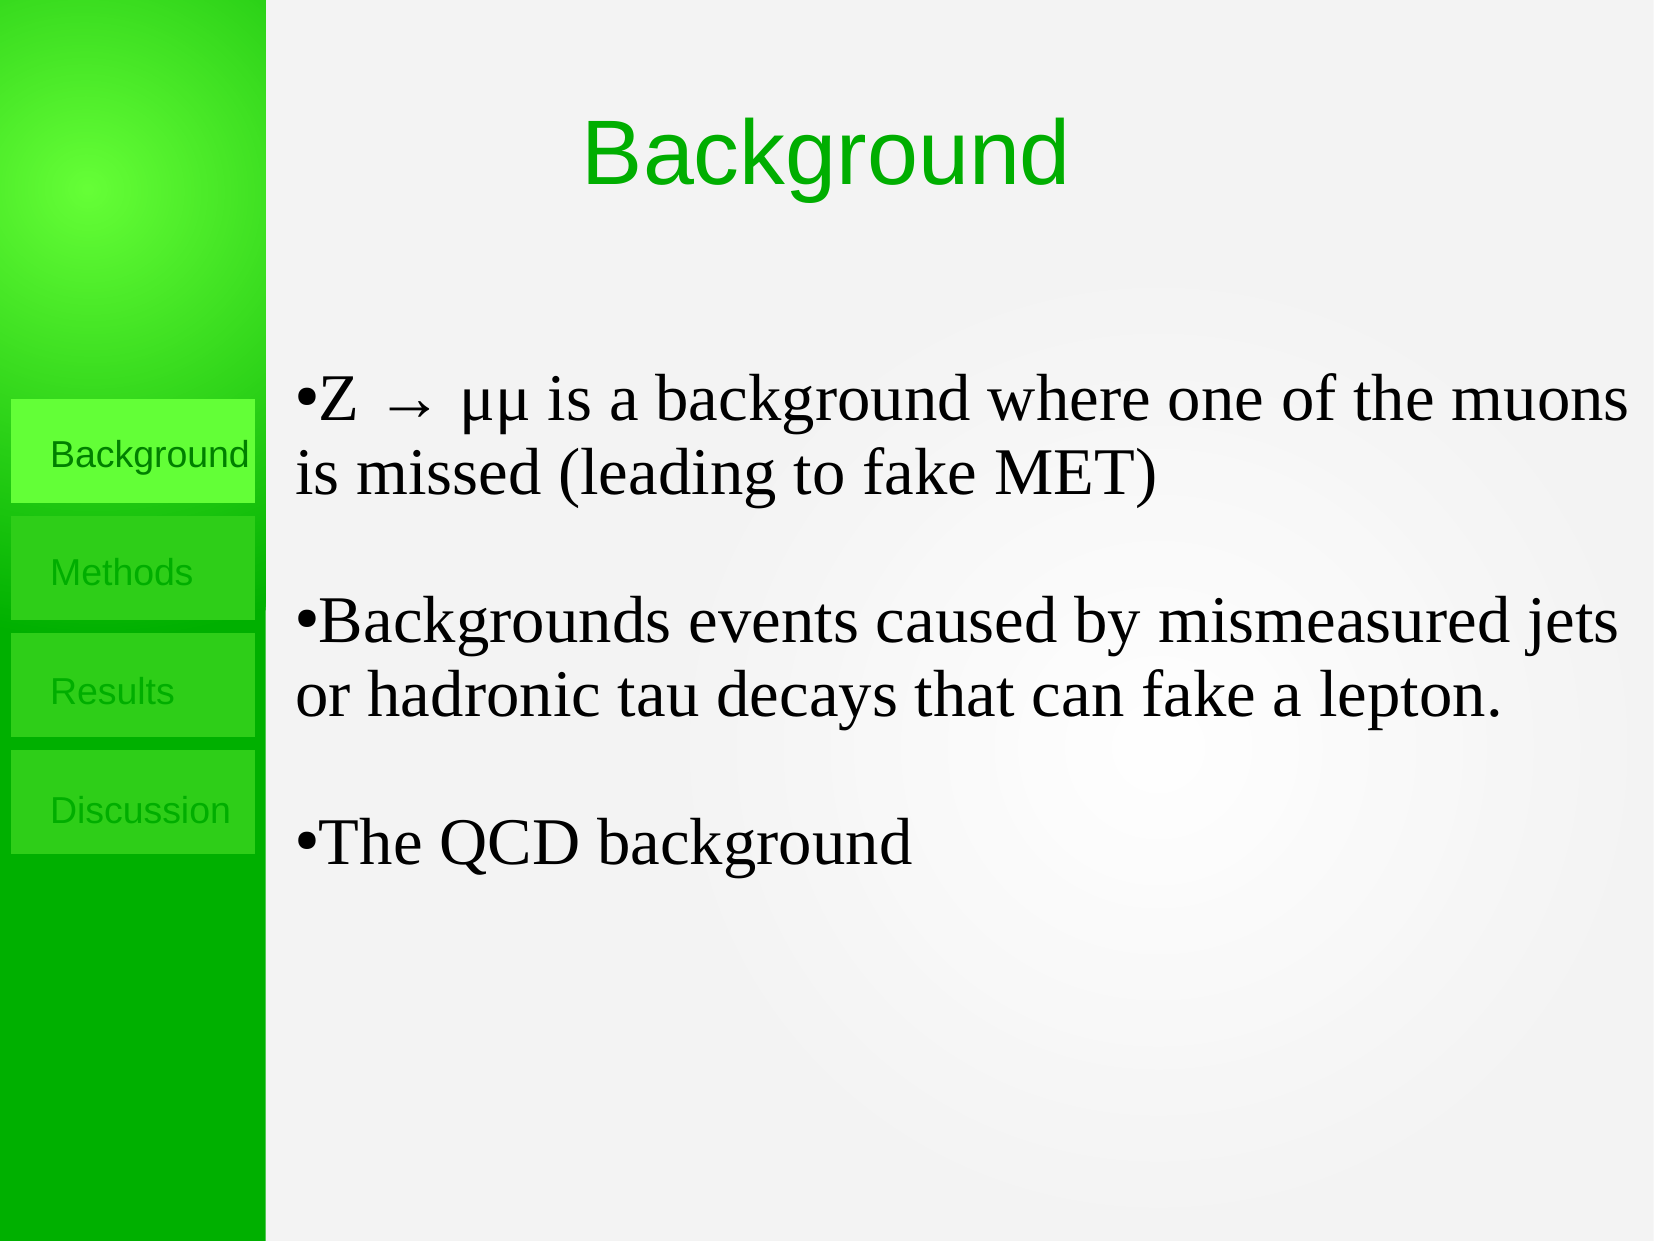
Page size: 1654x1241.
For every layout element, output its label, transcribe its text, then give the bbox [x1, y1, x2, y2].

text_box Background [35, 425, 295, 483]
title Background [82, 49, 1571, 257]
text_box Methods [35, 544, 252, 602]
text_box Results [35, 663, 265, 720]
subtitle Z → μμ is a background where one of the muons is missed (leading to fake MET) Backgrounds events caused by mismeasured jets or hadronic tau decays that can fake a lepton. The QCD background [295, 59, 1642, 1182]
text_box Discussion [35, 781, 292, 839]
